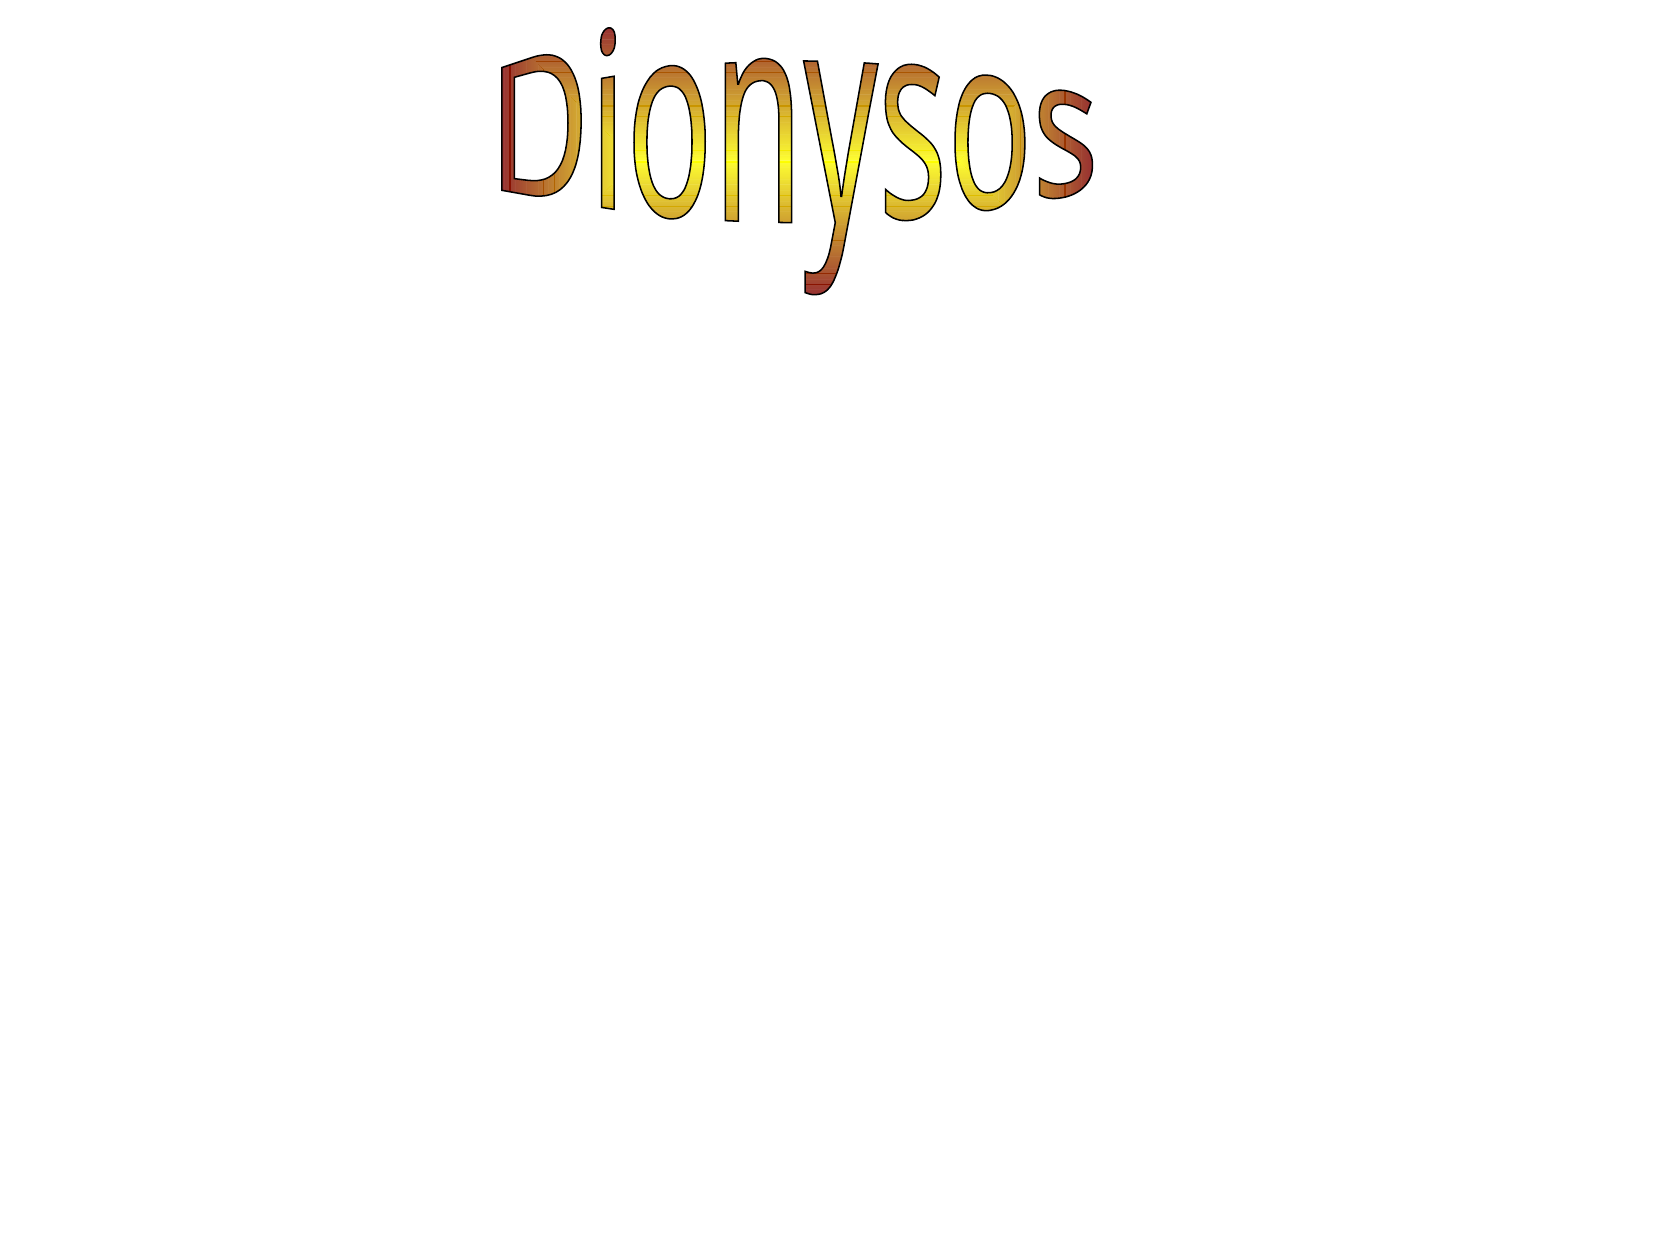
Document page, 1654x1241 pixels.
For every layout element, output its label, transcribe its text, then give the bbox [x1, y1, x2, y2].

text_box Dionysos [601, 76, 615, 210]
text_box Dionysos [1039, 90, 1093, 199]
text_box Dionysos [600, 27, 616, 56]
text_box Dionysos [803, 60, 879, 295]
text_box Dionysos [955, 75, 1025, 211]
text_box Dionysos [885, 64, 941, 221]
text_box Dionysos [634, 65, 706, 219]
text_box Dionysos [725, 58, 792, 223]
text_box Dionysos [501, 54, 582, 197]
